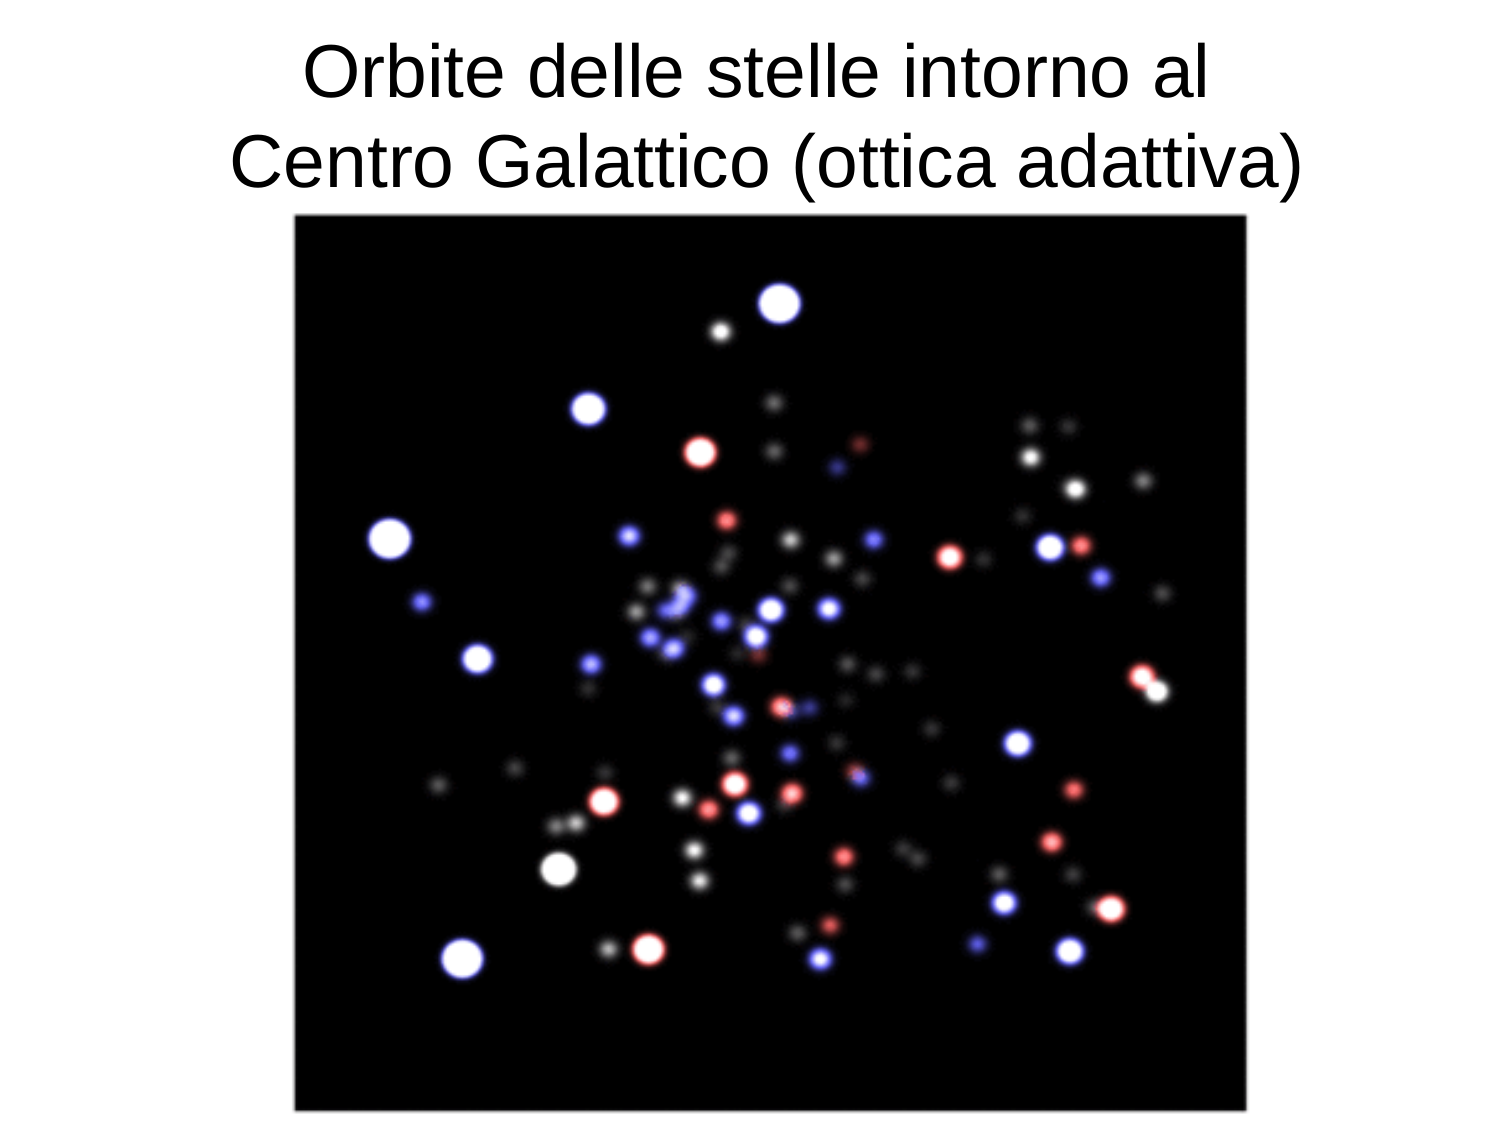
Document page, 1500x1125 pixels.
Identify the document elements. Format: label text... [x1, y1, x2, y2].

picture [276, 211, 1267, 1125]
text_box Orbite delle stelle intorno al Centro Galattico (ottica adattiva) [214, 15, 1321, 211]
